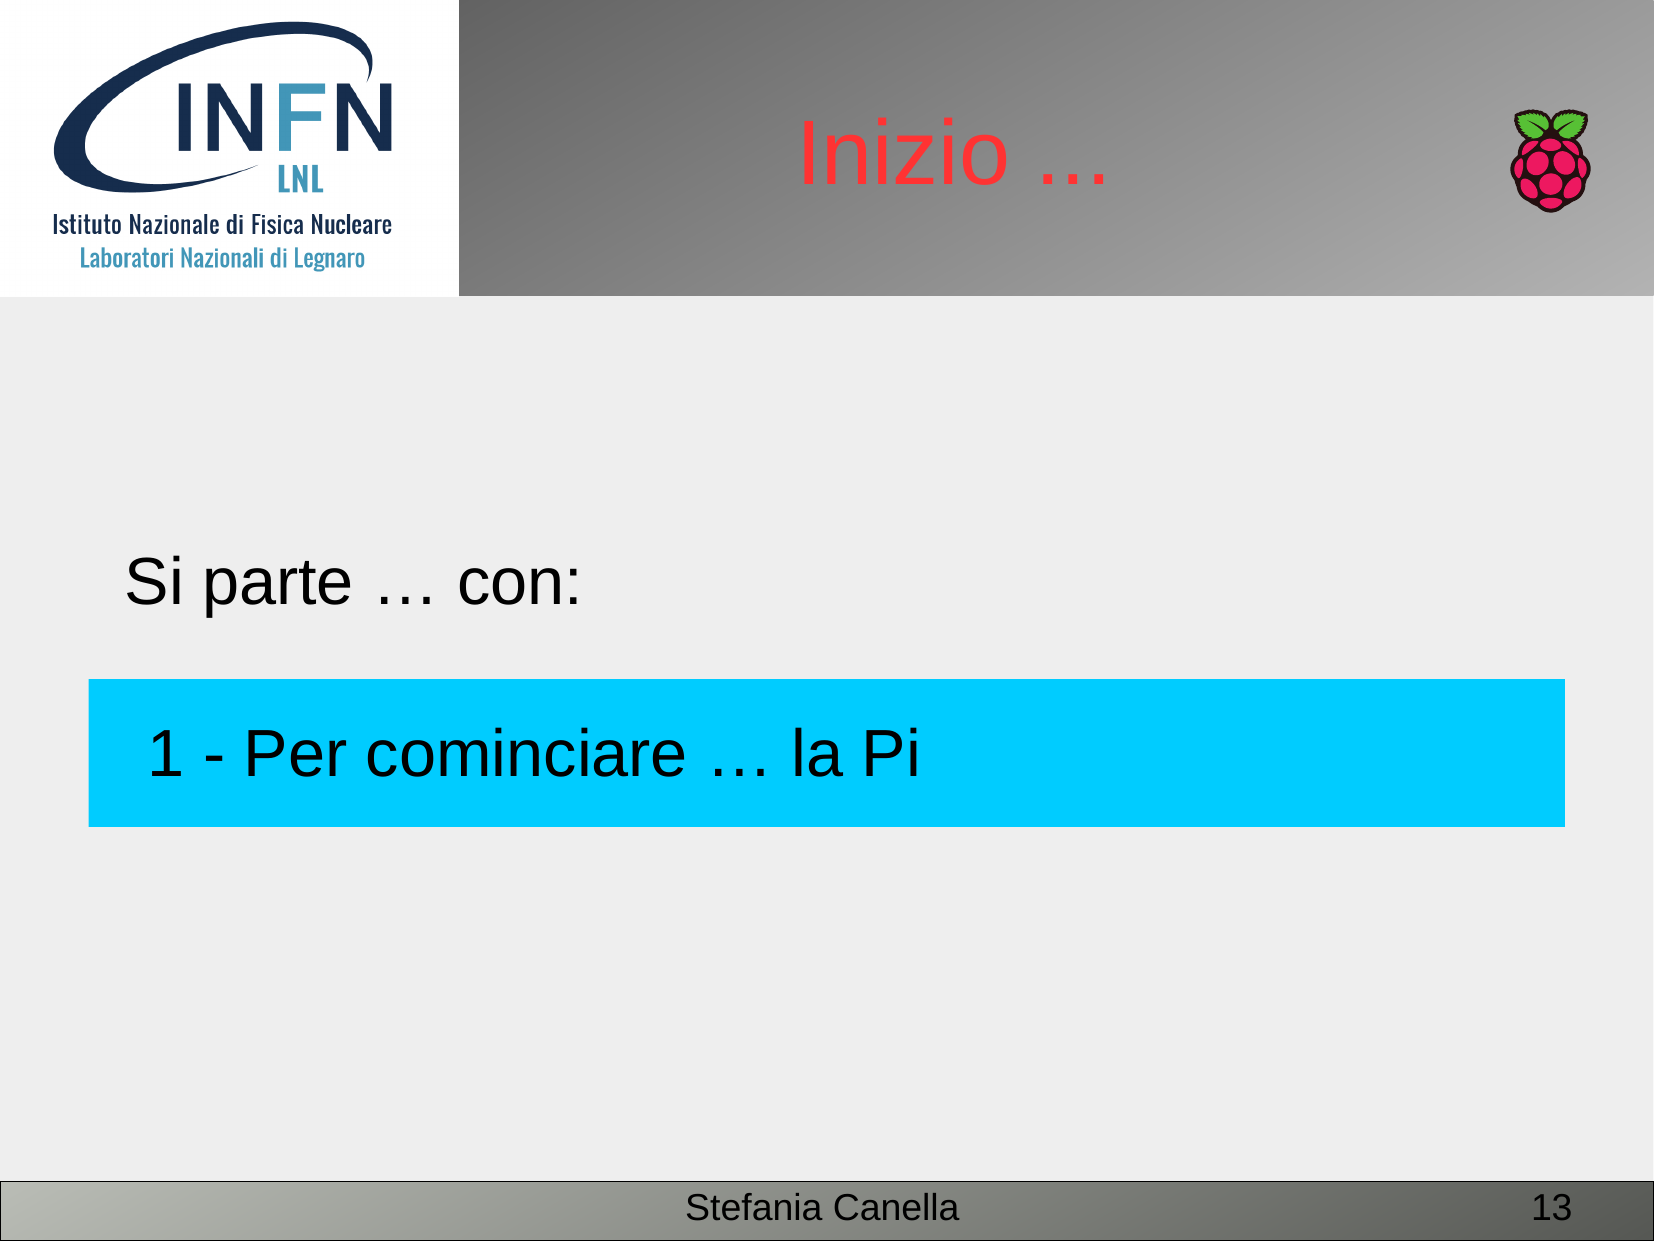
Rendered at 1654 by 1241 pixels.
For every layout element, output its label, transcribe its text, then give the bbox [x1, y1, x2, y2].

picture [0, 0, 459, 297]
subtitle Si parte … con: [65, 302, 1588, 1121]
text_box 1 - Per cominciare … la Pi [88, 679, 1565, 827]
text_box Stefania Canella [670, 1178, 984, 1241]
title Inizio ... [459, 49, 1571, 257]
text_box [0, 1181, 670, 1241]
text_box 34 [1516, 1178, 1654, 1241]
text_box [459, 0, 1654, 296]
text_box [984, 1181, 1516, 1241]
